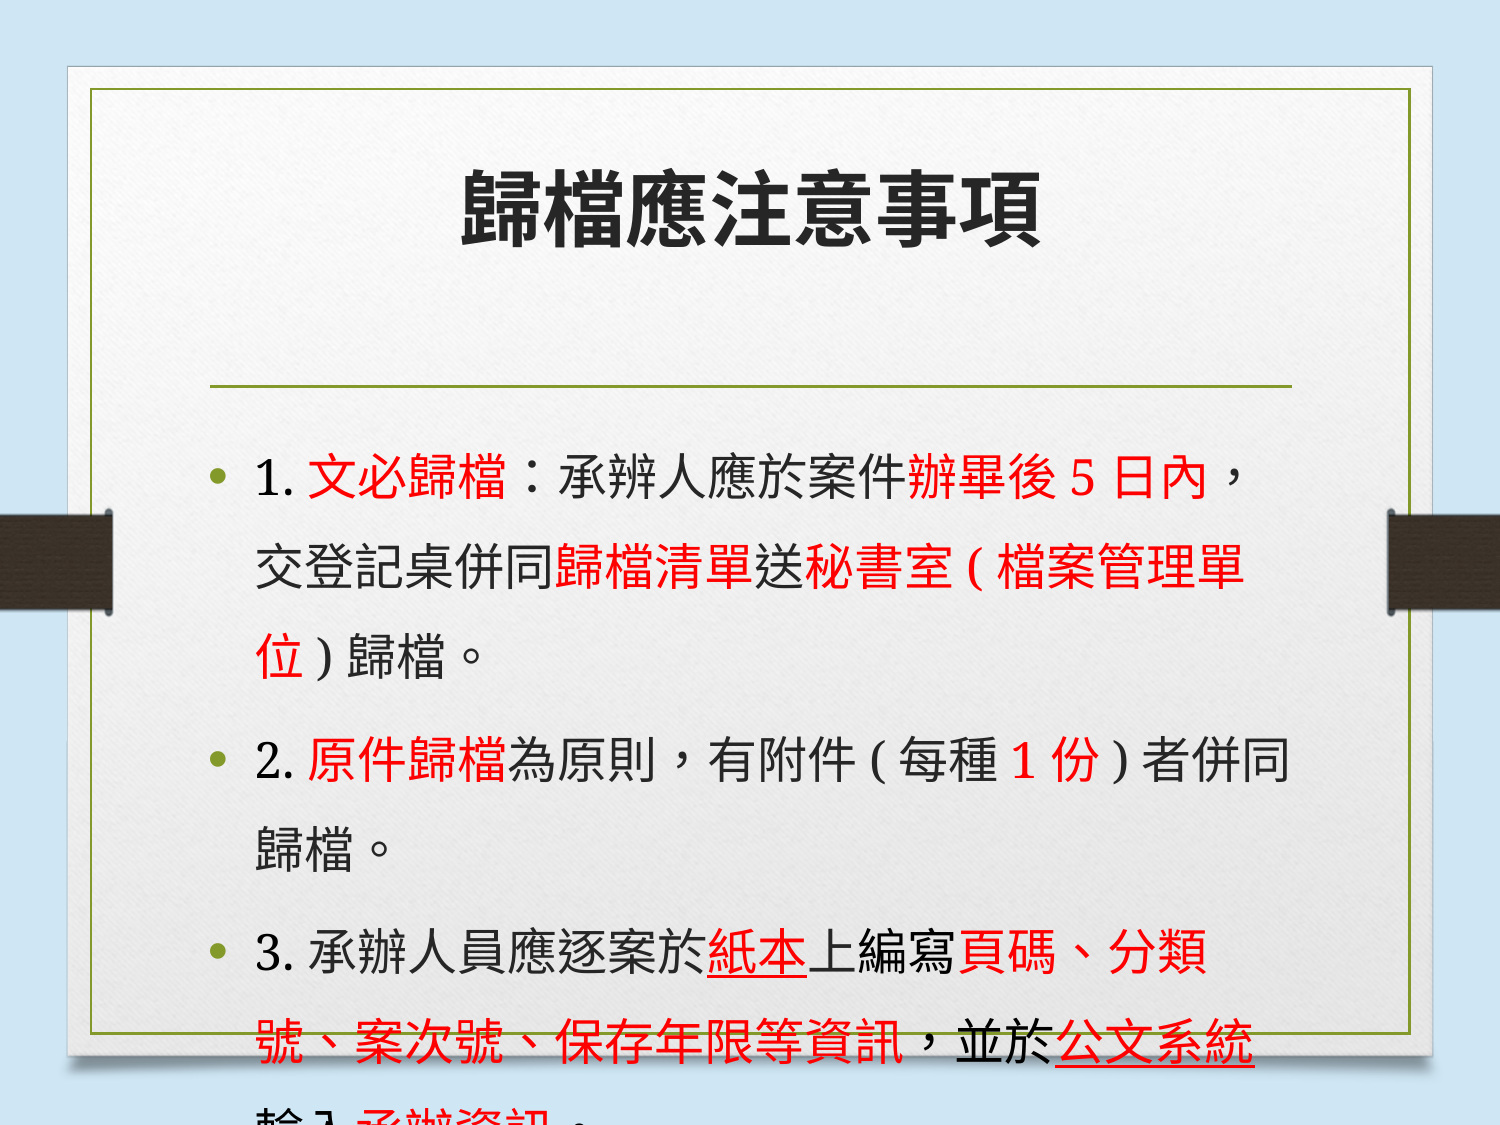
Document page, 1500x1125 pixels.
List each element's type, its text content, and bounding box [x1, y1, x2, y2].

list 1.文必歸檔：承辨人應於案件辦畢後5日內，交登記桌併同歸檔清單送秘書室(檔案管理單位)歸檔。 2.原件歸檔為原則，有附件(每種1份)者併同歸檔。 3.承辦人員應逐案於紙本上編寫頁碼、分類號、案次號、保存年限等資訊，並於公文系統輸入承辦資訊。 [193, 408, 1309, 974]
picture [0, 0, 1500, 1125]
picture [477, 1119, 493, 1125]
picture [535, 1114, 543, 1125]
title 歸檔應注意事項 [193, 150, 1309, 365]
